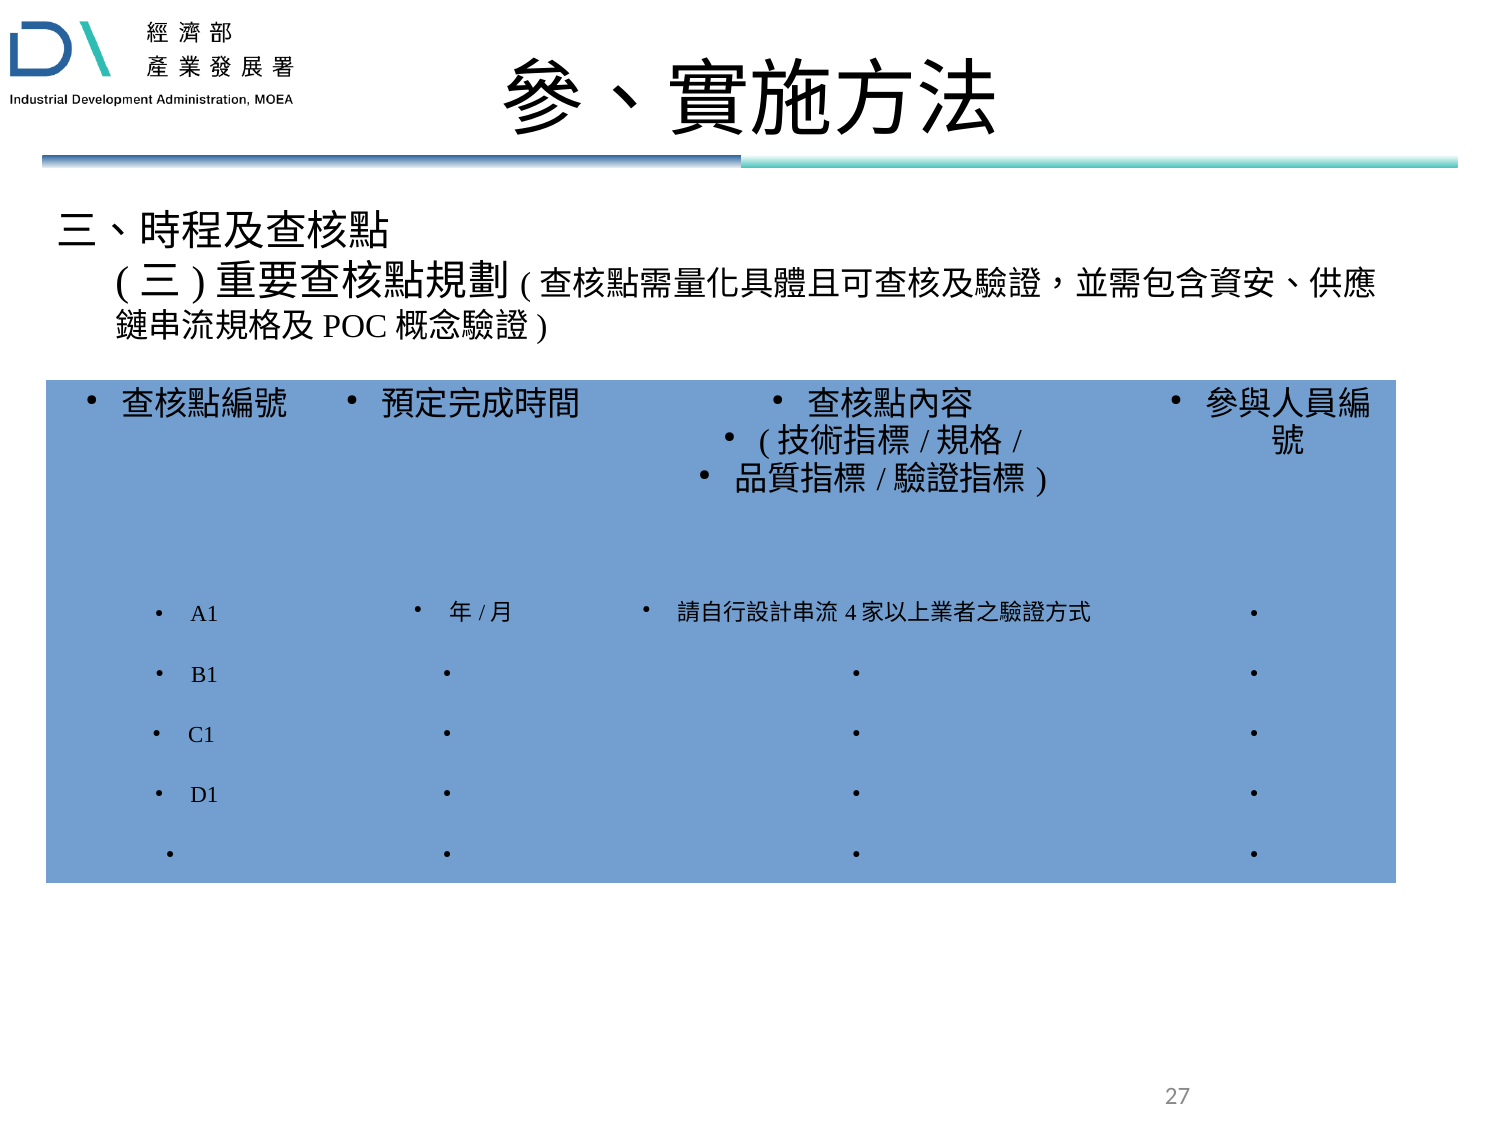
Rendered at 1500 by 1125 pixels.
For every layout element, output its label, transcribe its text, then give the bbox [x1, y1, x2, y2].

table_header 查核點編號 [46, 380, 328, 582]
table_header 預定完成時間 [328, 380, 600, 582]
table_header 參與人員編號 [1146, 380, 1396, 582]
title 參、實施方法 [75, 19, 1426, 171]
table_cell [328, 762, 600, 823]
table_cell [1146, 582, 1396, 642]
table_cell [328, 642, 600, 702]
text_box 三、時程及查核點 (三)重要查核點規劃(查核點需量化具體且可查核及驗證，並需包含資安、供應鏈串流規格及POC概念驗證) [41, 196, 1391, 351]
table_cell [1146, 762, 1396, 823]
table_cell [328, 823, 600, 883]
table_header 查核點內容 (技術指標/規格/ 品質指標/驗證指標) [600, 380, 1146, 582]
table_cell C1 [46, 702, 328, 762]
table_cell [600, 762, 1146, 823]
table_cell 請自行設計串流4家以上業者之驗證方式 [600, 582, 1146, 642]
table_cell [46, 823, 328, 883]
text_box 27 [1149, 1065, 1500, 1125]
table_cell D1 [46, 762, 328, 823]
table_cell [328, 702, 600, 762]
table_cell [1146, 642, 1396, 702]
table_cell 年/月 [328, 582, 600, 642]
table_cell [1146, 823, 1396, 883]
table_cell A1 [46, 582, 328, 642]
table_cell [600, 702, 1146, 762]
table_cell B1 [46, 642, 328, 702]
table_cell [600, 642, 1146, 702]
table_cell [600, 823, 1146, 883]
table_cell [1146, 702, 1396, 762]
